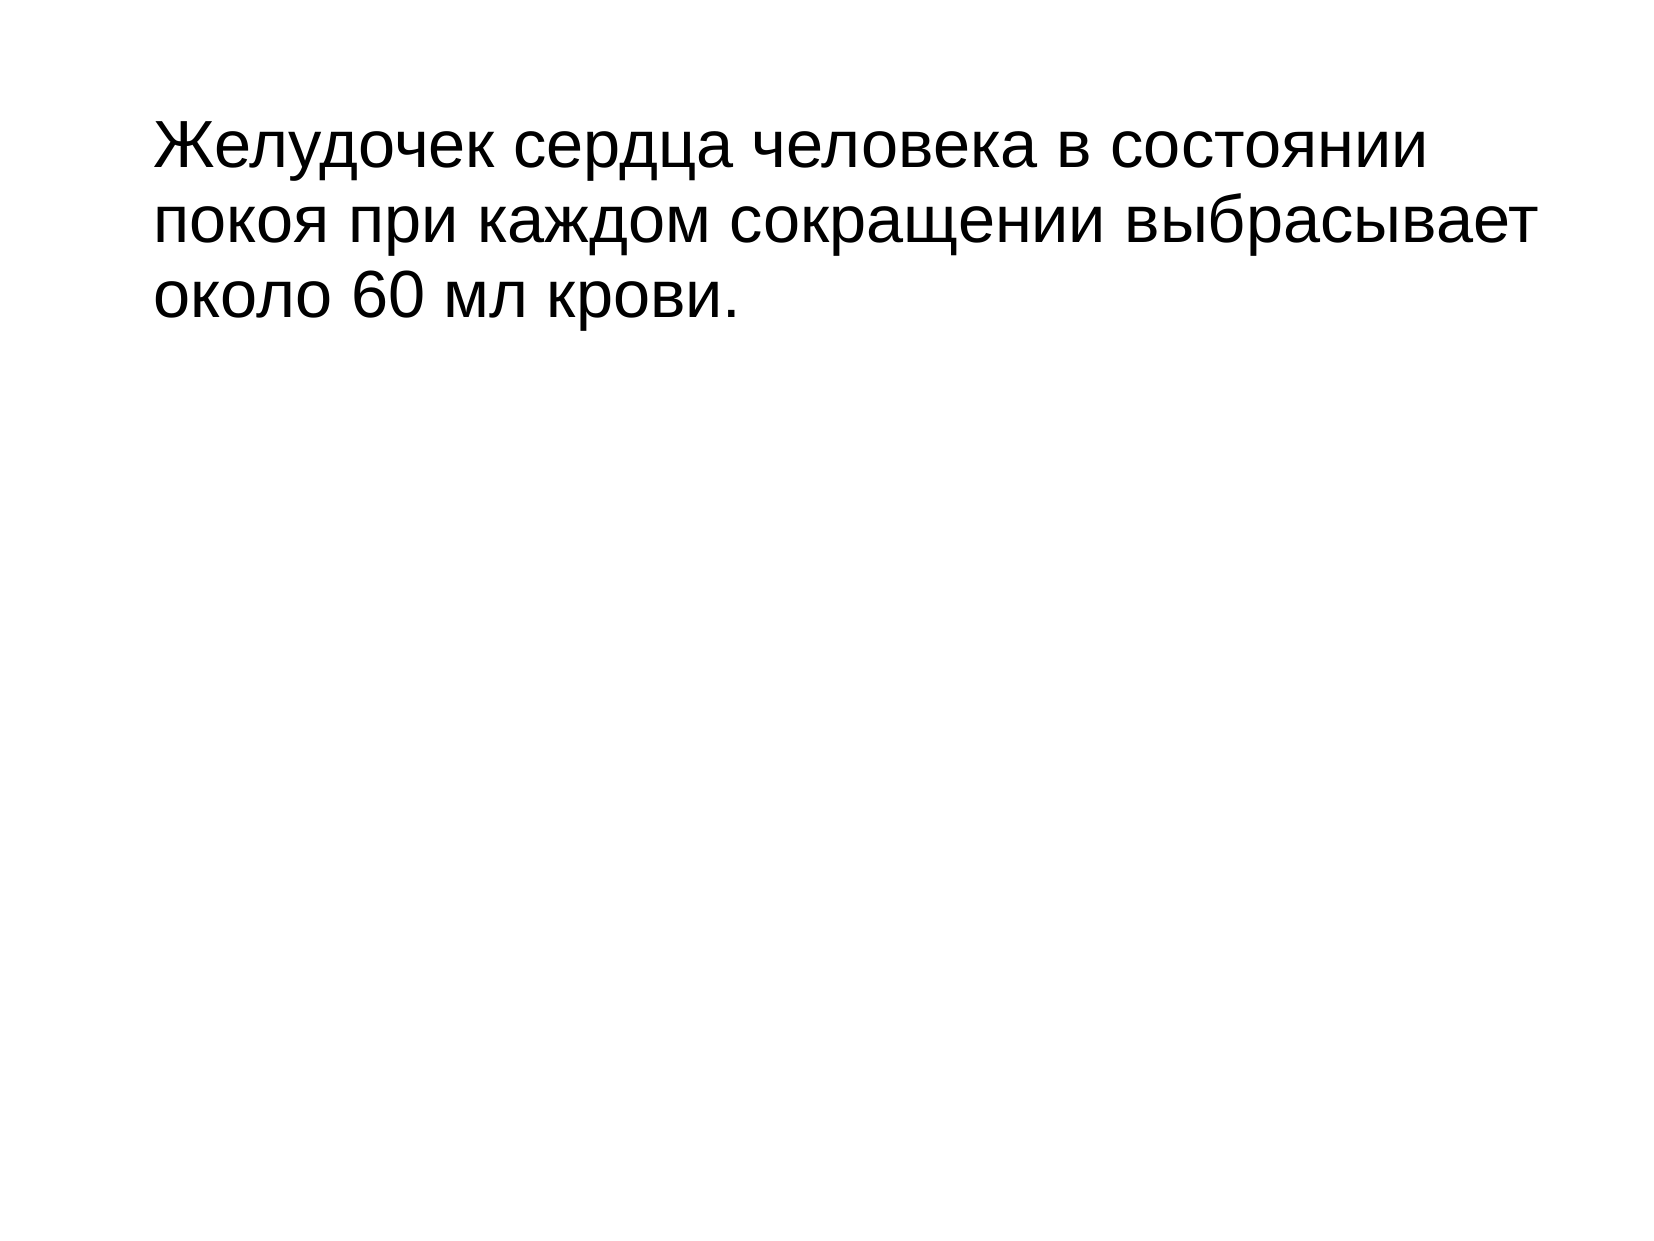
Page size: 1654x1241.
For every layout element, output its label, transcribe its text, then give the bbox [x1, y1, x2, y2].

list Желудочек сердца человека в состоянии покоя при каждом сокращении выбрасывает около 60 мл крови. [82, 107, 1571, 827]
